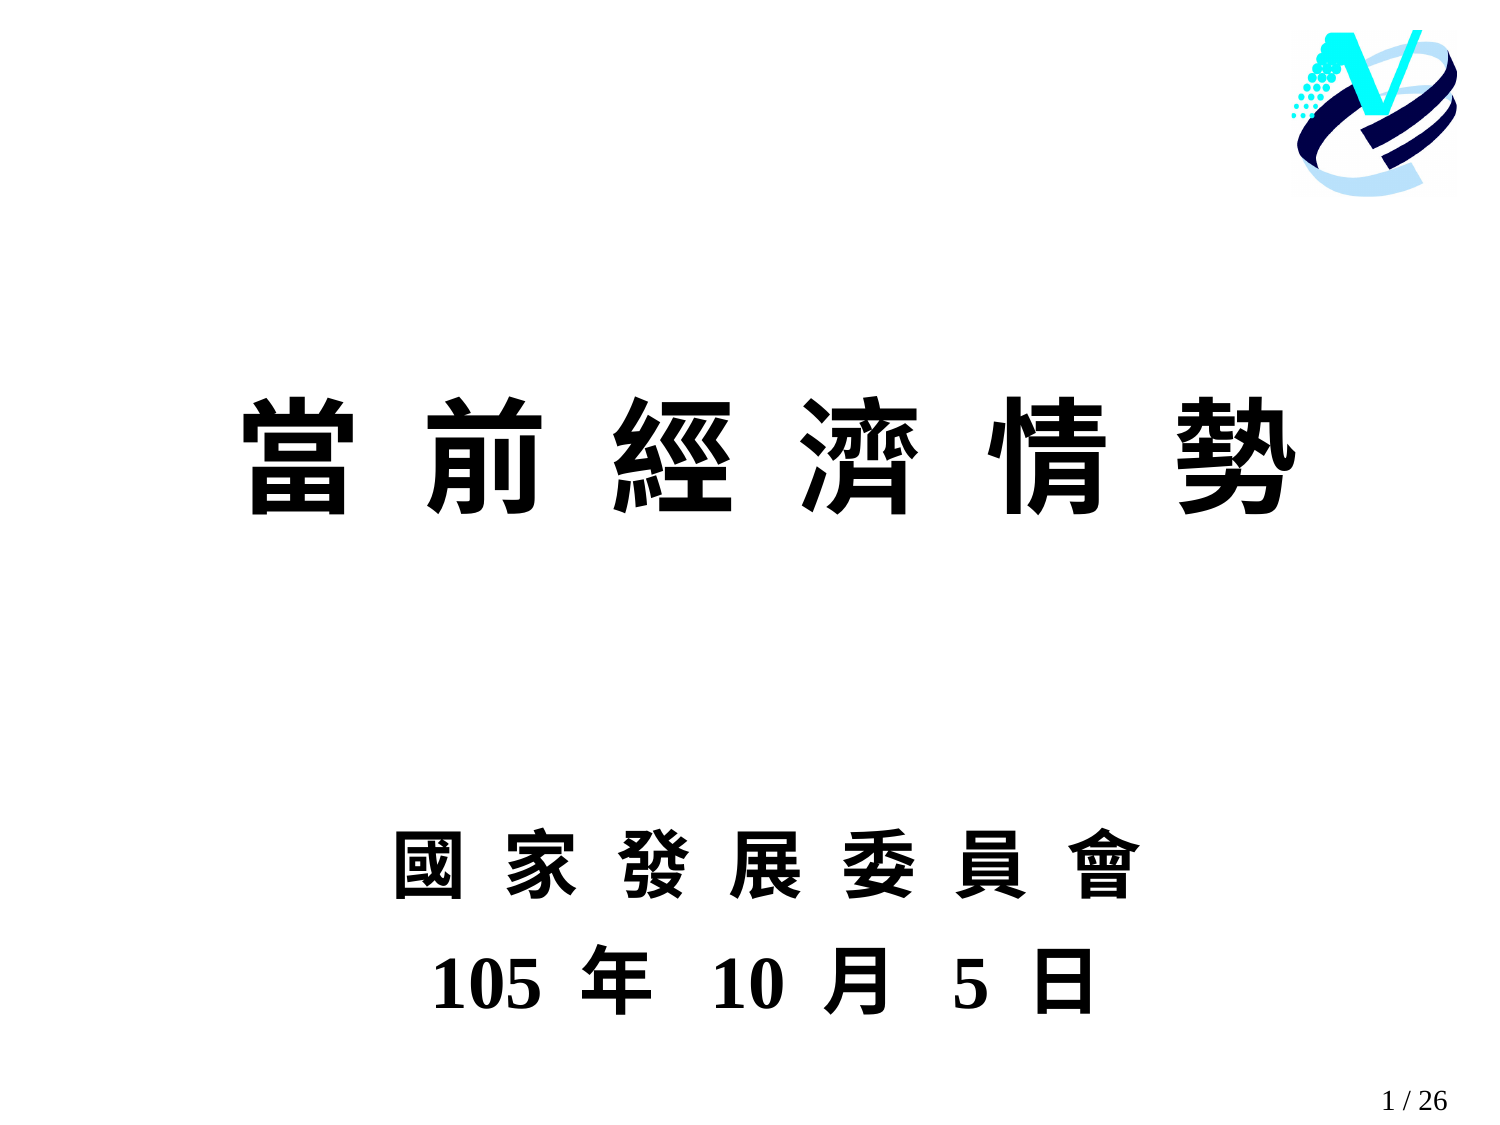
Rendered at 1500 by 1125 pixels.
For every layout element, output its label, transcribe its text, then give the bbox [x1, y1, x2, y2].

title 當 前 經 濟 情 勢 [103, 349, 1430, 536]
text_box 國 家 發 展 委 員 會 105 年 10 月 5 日 [241, 792, 1292, 1031]
picture [1291, 30, 1457, 197]
